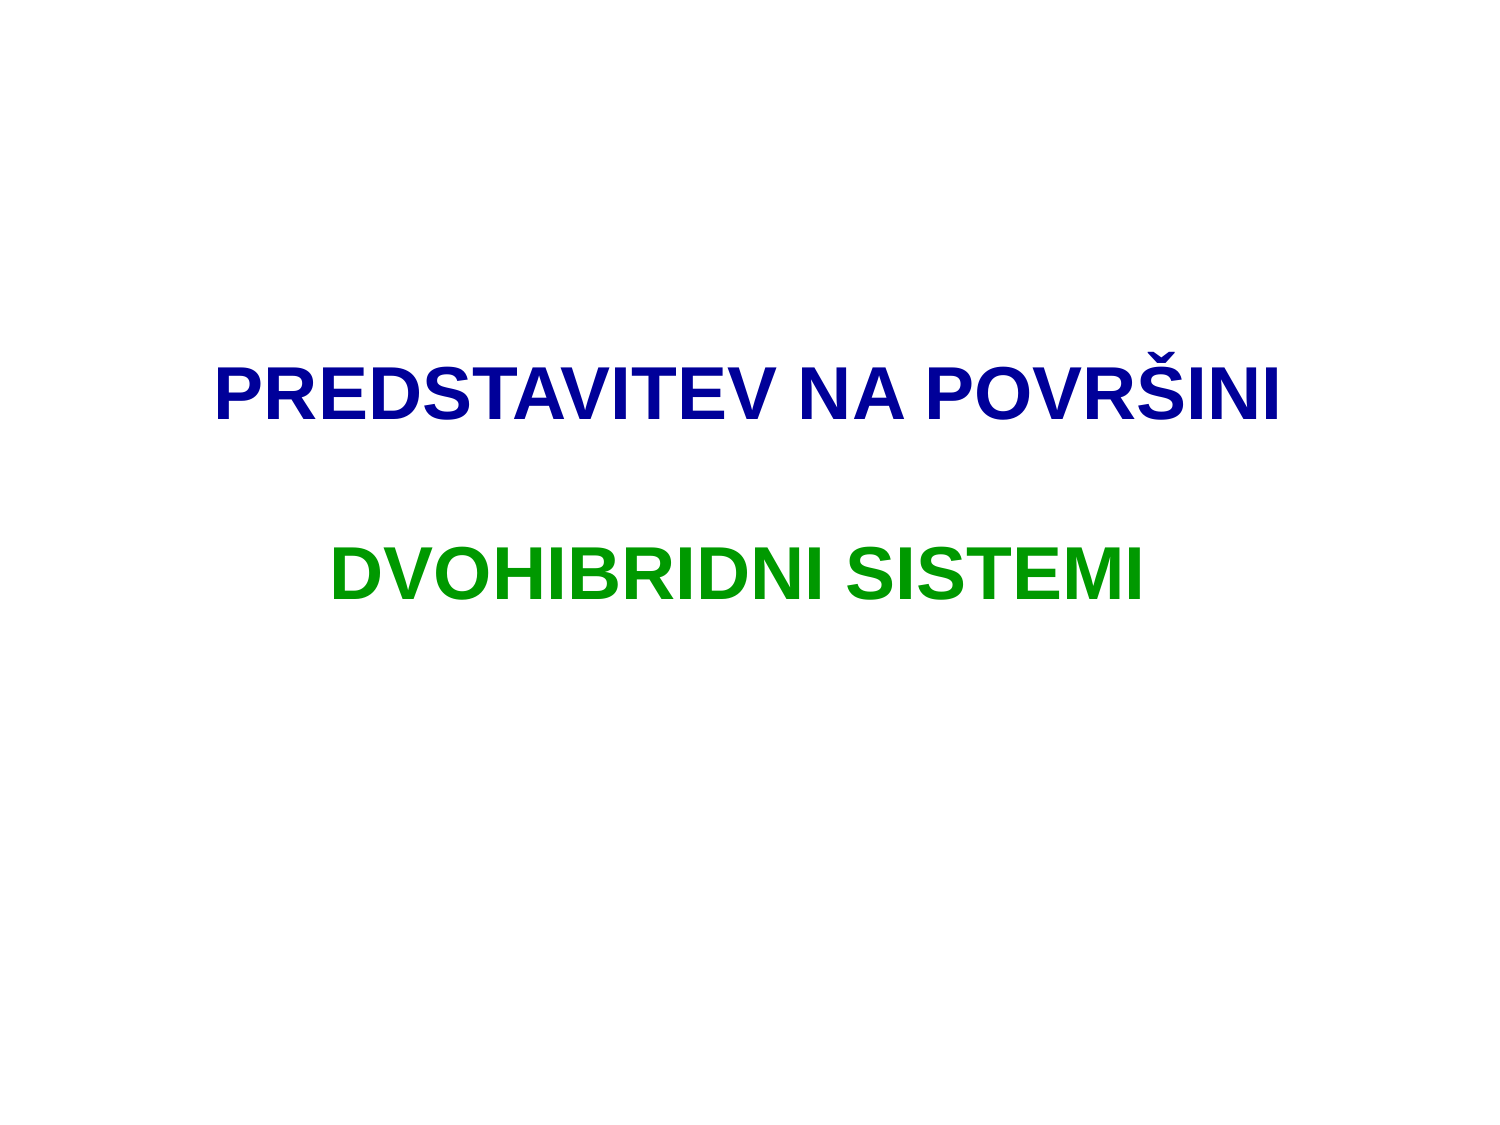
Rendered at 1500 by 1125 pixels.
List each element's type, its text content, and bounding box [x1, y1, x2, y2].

title PREDSTAVITEV NA POVRŠINI DVOHIBRIDNI SISTEMI [64, 255, 1412, 705]
